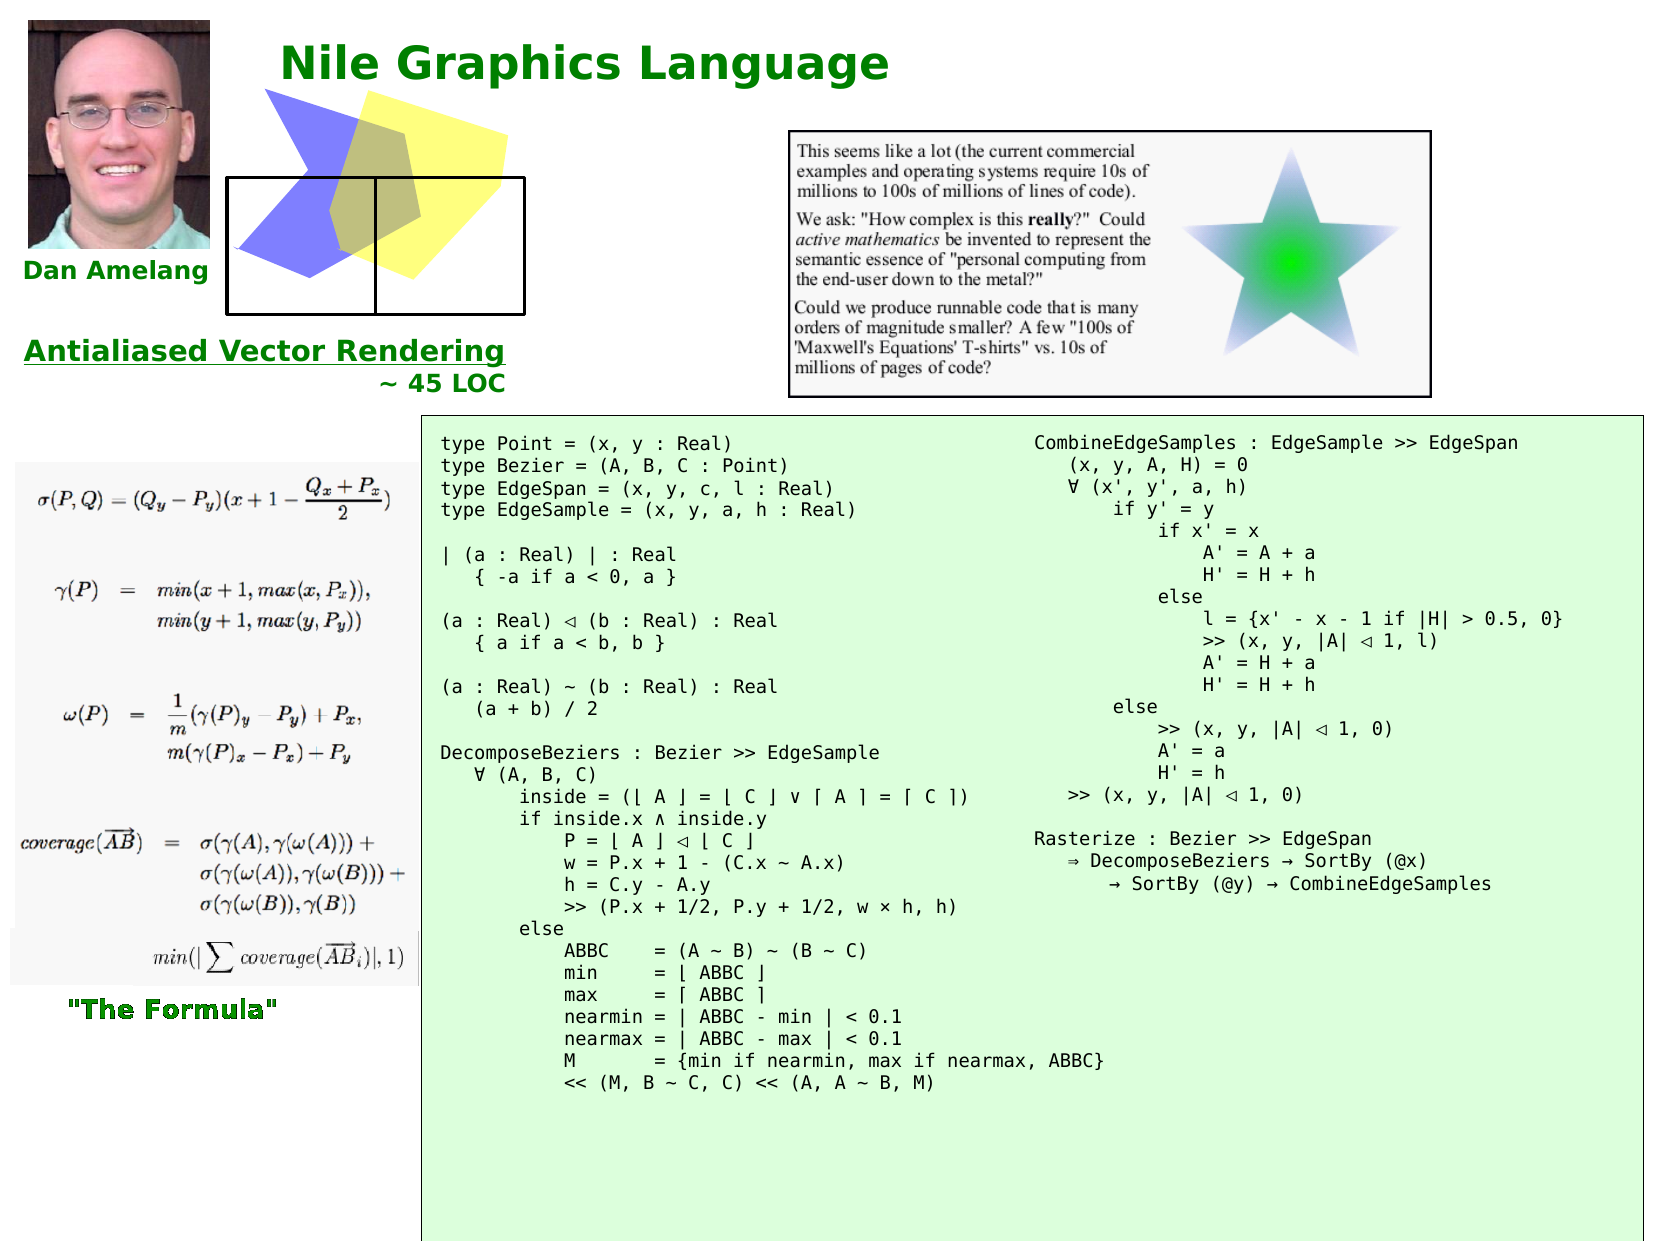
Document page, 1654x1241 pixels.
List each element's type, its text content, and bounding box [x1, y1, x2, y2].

text_box Dan Amelang [7, 249, 230, 294]
text_box type Point = (x, y : Real) type Bezier = (A, B, C : Point) type EdgeSpan = (x, y, c, l : Real) type EdgeSample = (x, y, a, h : Real) | (a : Real) | : Real { -a if a < 0, a } (a : Real) ◁ (b : Real) : Real { a if a < b, b } (a : Real) ~ (b : Real) : Real (a + b) / 2 DecomposeBeziers : Bezier >> EdgeSample ∀ (A, B, C) inside = (⌊ A ⌋ = ⌊ C ⌋ ∨ ⌈ A ⌉ = ⌈ C ⌉) if inside.x ∧ inside.y P = ⌊ A ⌋ ◁ ⌊ C ⌋ w = P.x + 1 - (C.x ~ A.x) h = C.y - A.y >> (P.x + 1/2, P.y + 1/2, w × h, h) else ABBC = (A ~ B) ~ (B ~ C) min = ⌊ ABBC ⌋ max = ⌈ ABBC ⌉ nearmin = | ABBC - min | < 0.1 nearmax = | ABBC - max | < 0.1 M = {min if nearmin, max if nearmax, ABBC} << (M, B ~ C, C) << (A, A ~ B, M) [425, 426, 1130, 1171]
text_box CombineEdgeSamples : EdgeSample >> EdgeSpan (x, y, A, H) = 0 ∀ (x', y', a, h) if y' = y if x' = x A' = A + a H' = H + h else l = {x' - x - 1 if |H| > 0.5, 0} >> (x, y, |A| ◁ 1, l) A' = H + a H' = H + h else >> (x, y, |A| ◁ 1, 0) A' = a H' = h >> (x, y, |A| ◁ 1, 0) Rasterize : Bezier >> EdgeSpan ⇒ DecomposeBeziers → SortBy (@x) → SortBy (@y) → CombineEdgeSamples [1019, 424, 1590, 930]
text_box [264, 88, 509, 176]
text_box Nile Graphics Language [264, 29, 994, 98]
picture [28, 20, 210, 249]
picture [788, 130, 1432, 398]
text_box [377, 179, 502, 280]
text_box [233, 179, 374, 279]
text_box [421, 415, 1644, 1241]
picture [10, 462, 419, 1026]
text_box Antialiased Vector Rendering ~ 45 LOC [9, 327, 537, 435]
